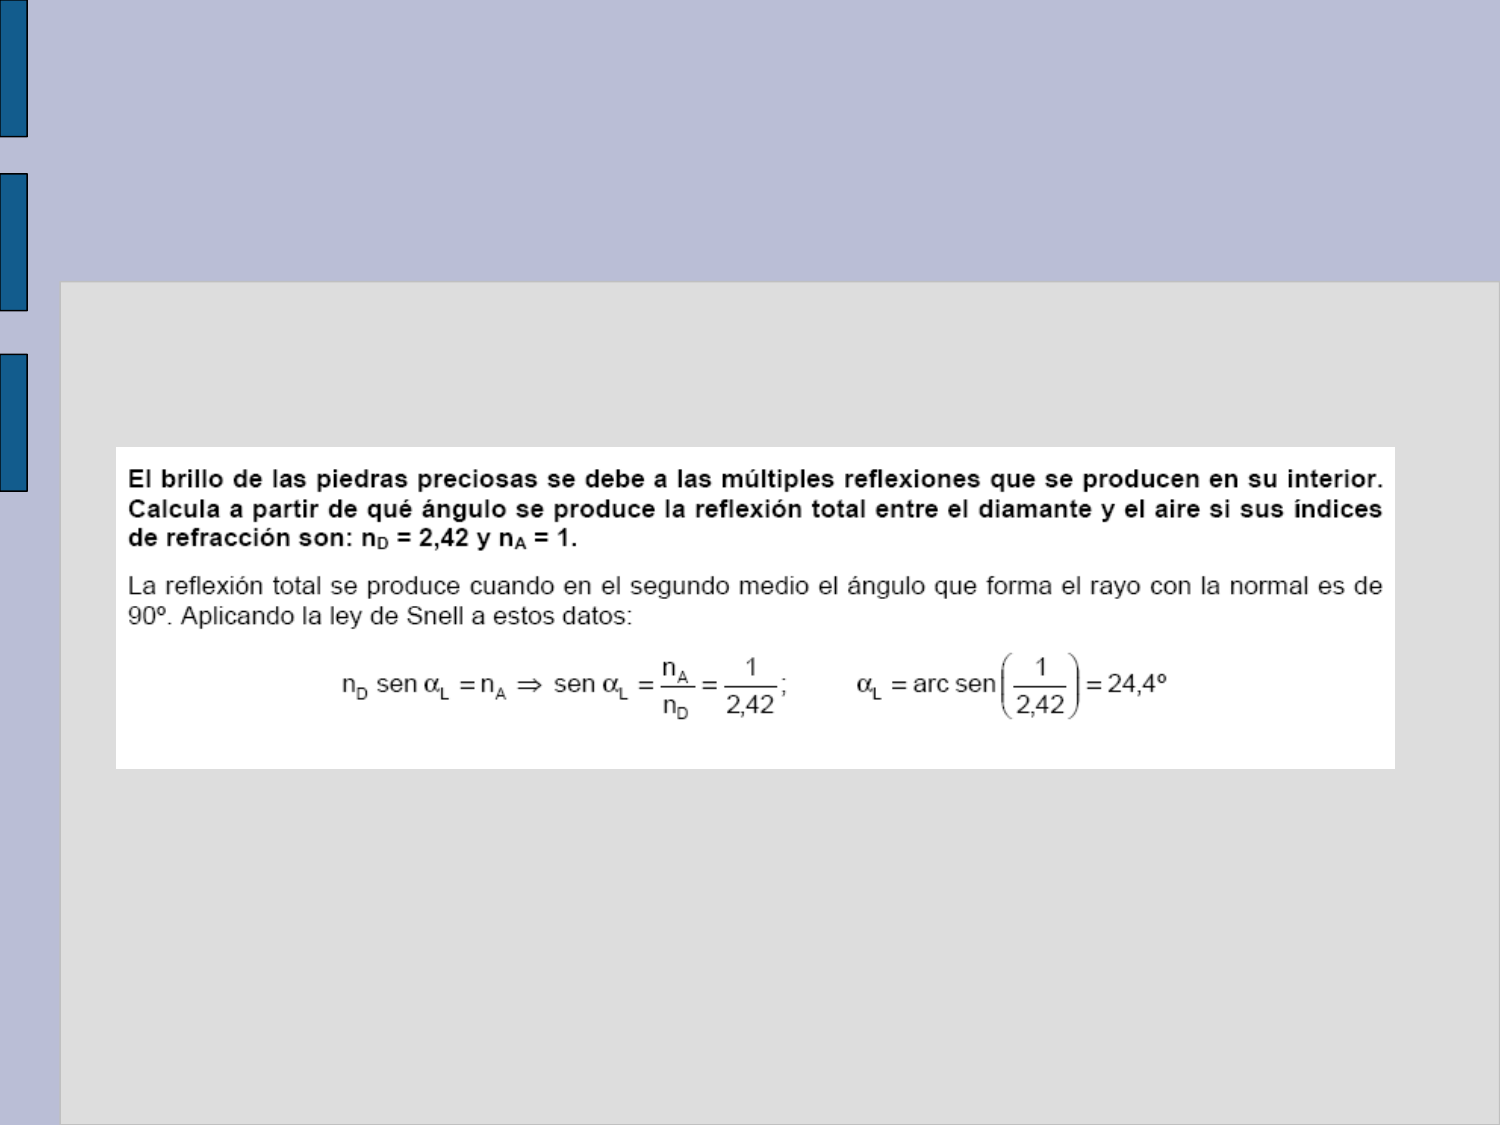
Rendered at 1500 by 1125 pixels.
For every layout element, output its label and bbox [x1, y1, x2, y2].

picture [116, 447, 1395, 769]
